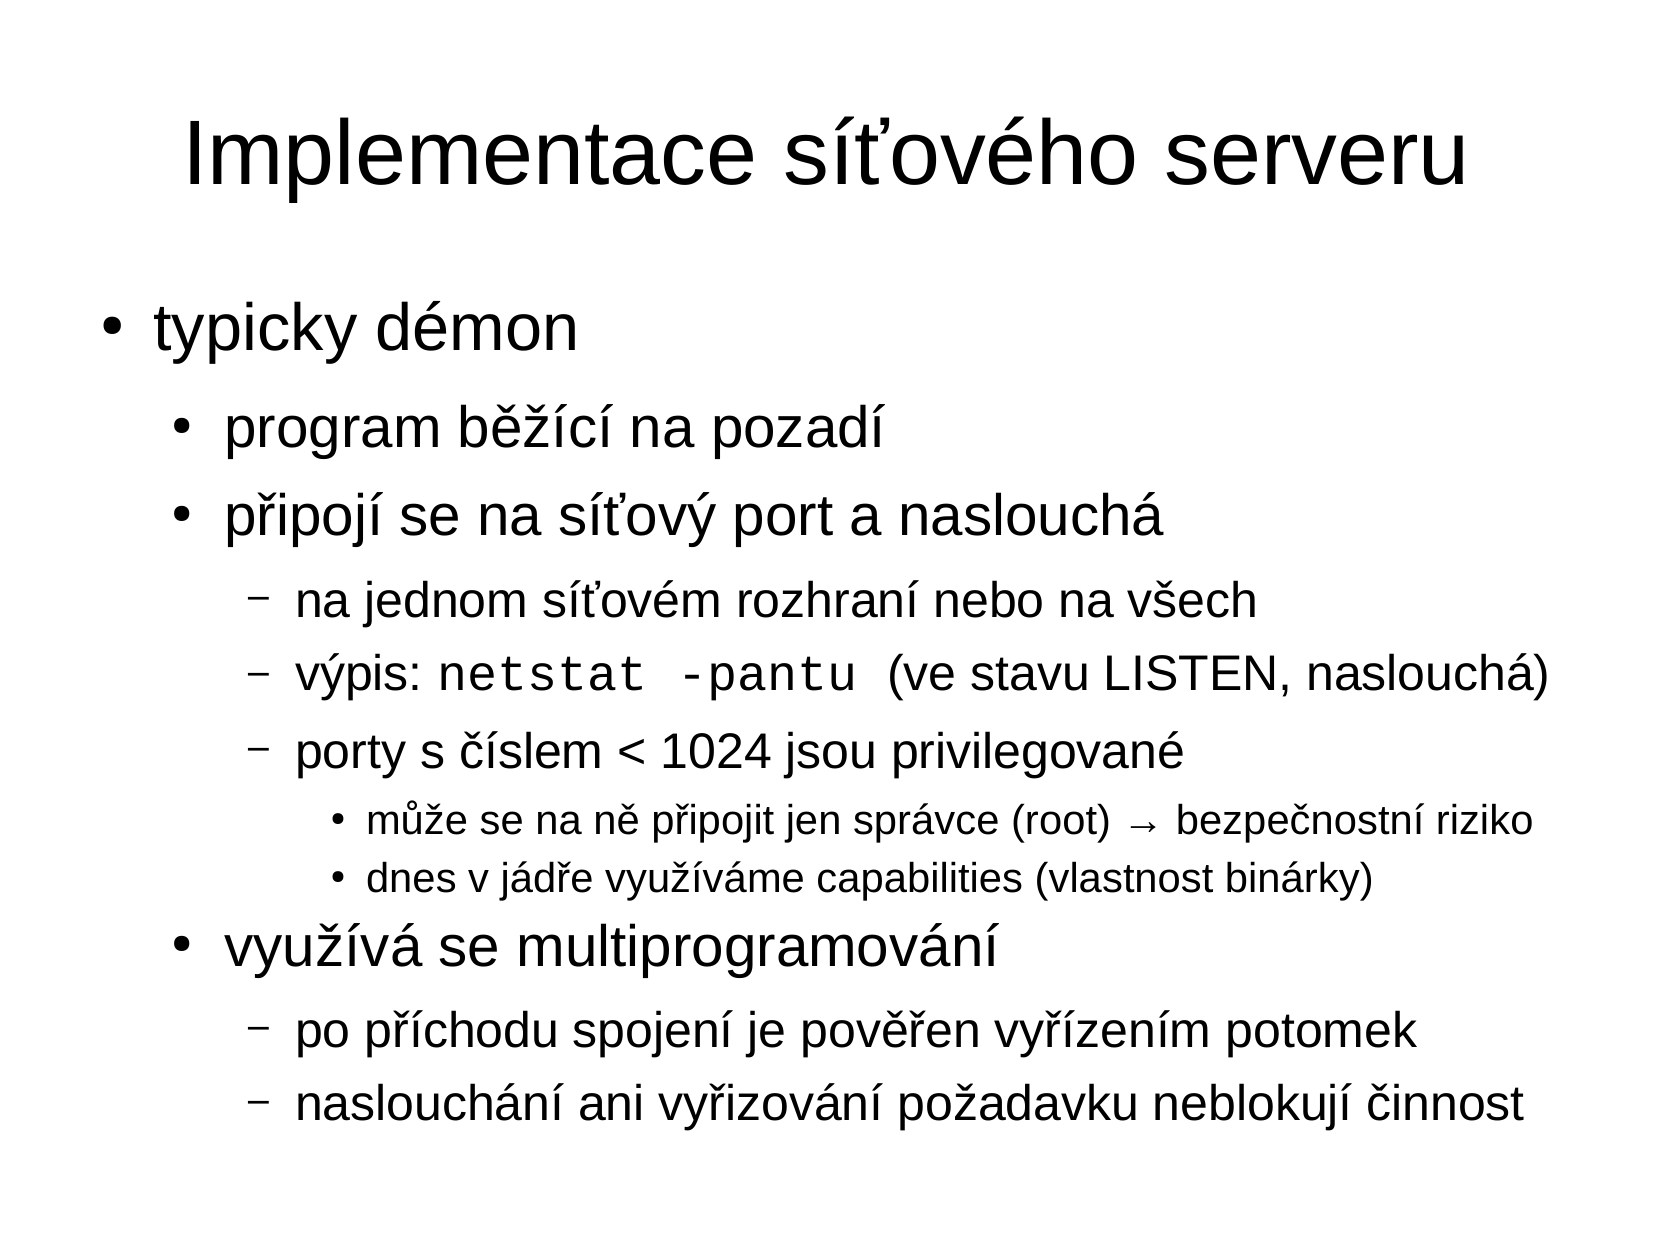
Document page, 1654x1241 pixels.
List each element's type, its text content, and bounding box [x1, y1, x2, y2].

list typicky démon program běžící na pozadí připojí se na síťový port a naslouchá na jednom síťovém rozhraní nebo na všech výpis: netstat -pantu (ve stavu LISTEN, naslouchá) porty s číslem < 1024 jsou privilegované může se na ně připojit jen správce (root) → bezpečnostní riziko dnes v jádře využíváme capabilities (vlastnost binárky) využívá se multiprogramování po příchodu spojení je pověřen vyřízením potomek naslouchání ani vyřizování požadavku neblokují činnost [82, 290, 1571, 1132]
title Implementace síťového serveru [82, 49, 1571, 257]
